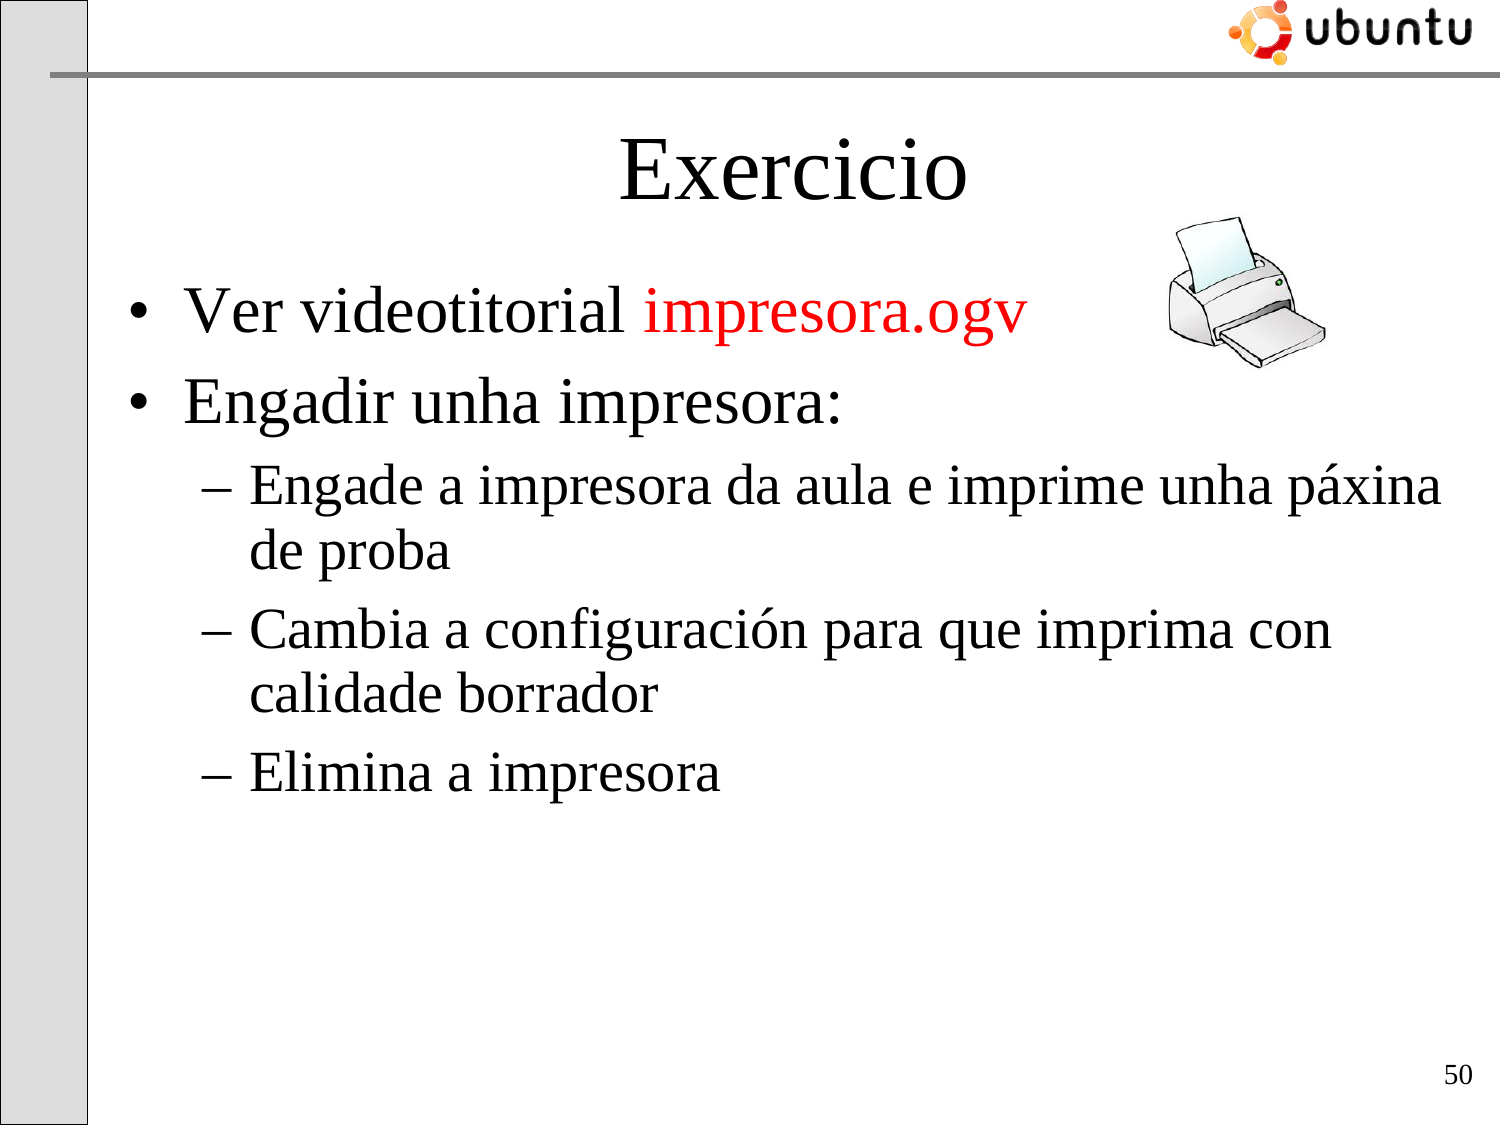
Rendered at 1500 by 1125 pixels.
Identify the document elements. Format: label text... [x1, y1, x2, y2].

list Ver videotitorial impresora.ogv Engadir unha impresora: Engade a impresora da aula e imprime unha páxina de proba Cambia a configuración para que imprima con calidade borrador Elimina a impresora [112, 265, 1477, 1125]
picture [1151, 206, 1329, 384]
picture [1221, 0, 1483, 71]
title Exercicio [112, 99, 1477, 237]
